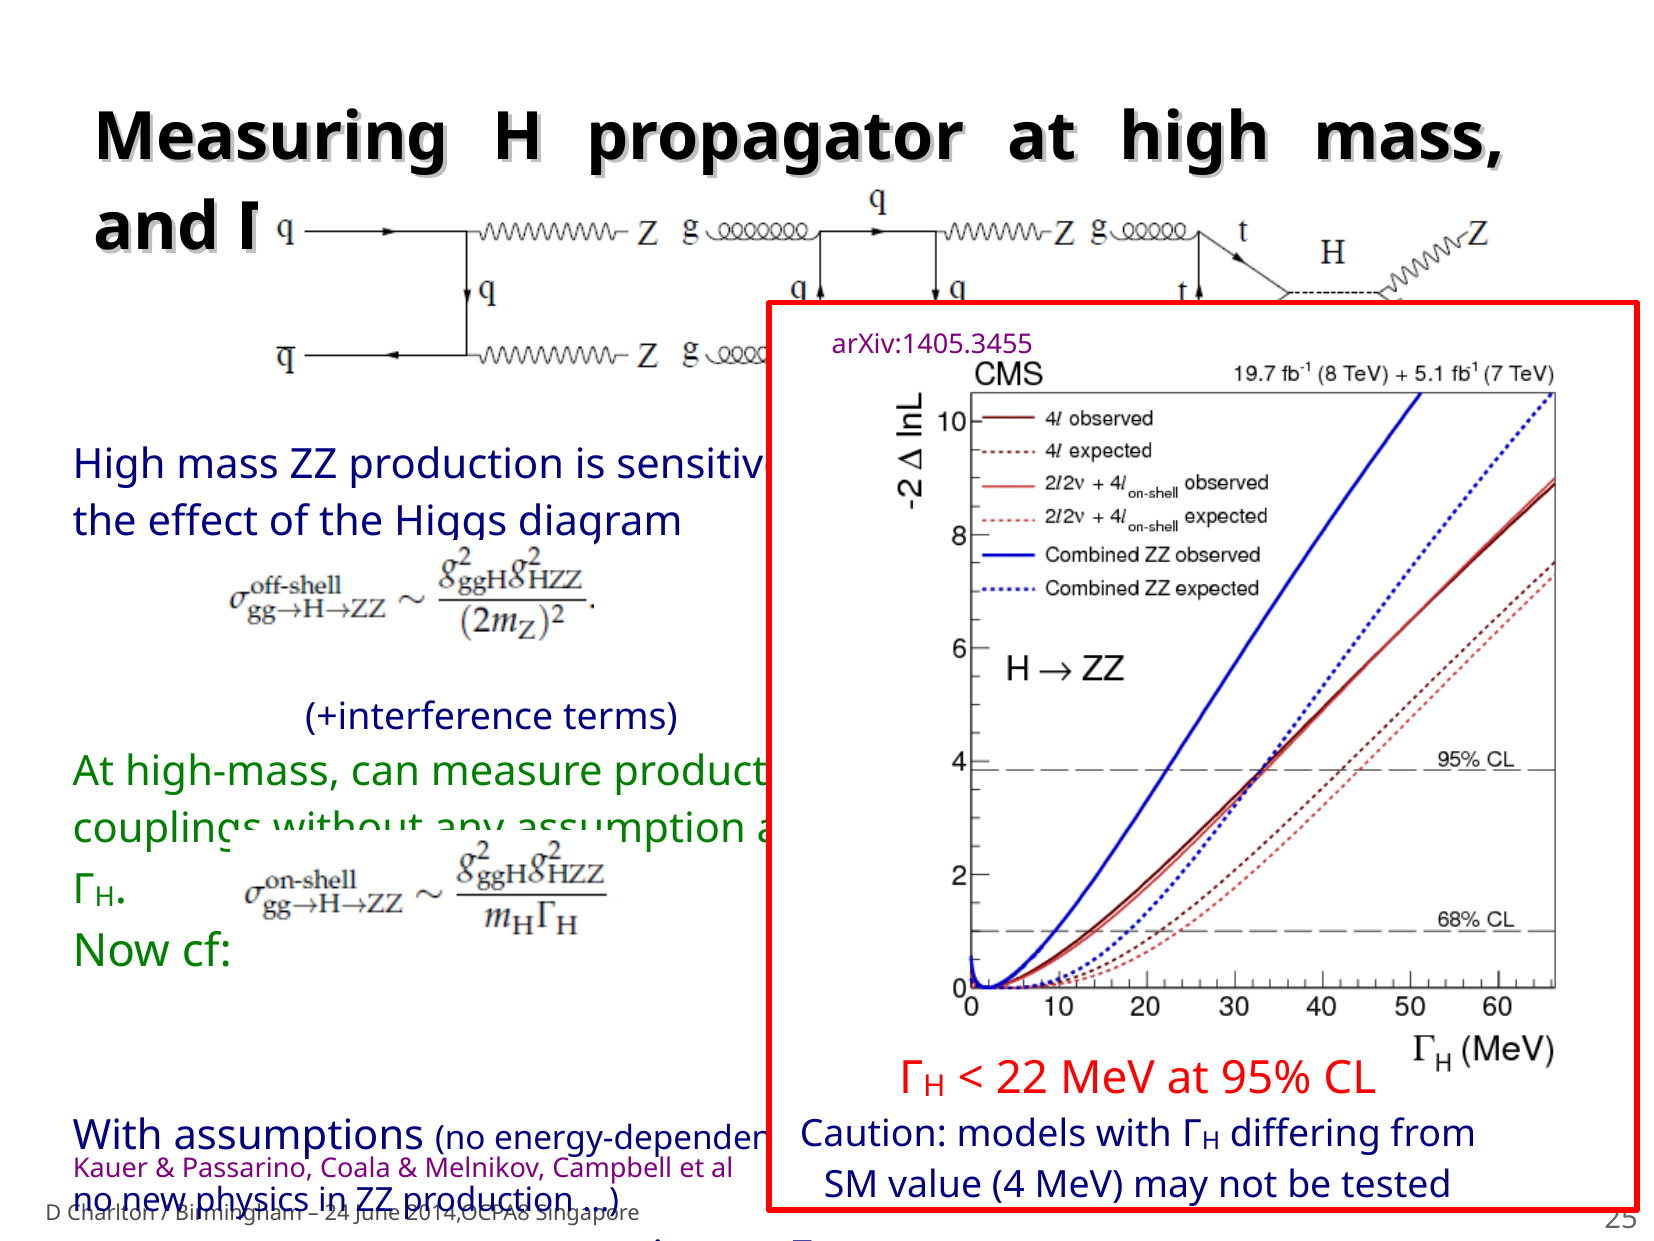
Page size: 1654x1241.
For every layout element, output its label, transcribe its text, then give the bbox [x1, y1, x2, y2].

text_box Kauer & Passarino, Coala & Melnikov, Campbell et al [39, 1141, 767, 1191]
picture [230, 830, 620, 955]
picture [258, 179, 1508, 402]
text_box [768, 302, 1637, 1211]
text_box High mass ZZ production is sensitive to the effect of the Higgs diagram (+interference terms) At high-mass, can measure products of H couplings without any assumption about ΓH. Now cf: With assumptions (no energy-dependence of g's, no new physics in ZZ production ...) → constraint on ΓH [57, 426, 768, 1144]
picture [223, 540, 594, 650]
text_box Measuring H propagator at high mass, and ΓH [78, 80, 1521, 191]
picture [805, 324, 1595, 1201]
text_box ΓH < 22 MeV at 95% CL Caution: models with ΓH differing from SM value (4 MeV) may not be tested [768, 1036, 1508, 1215]
text_box arXiv:1405.3455 [781, 317, 1084, 367]
